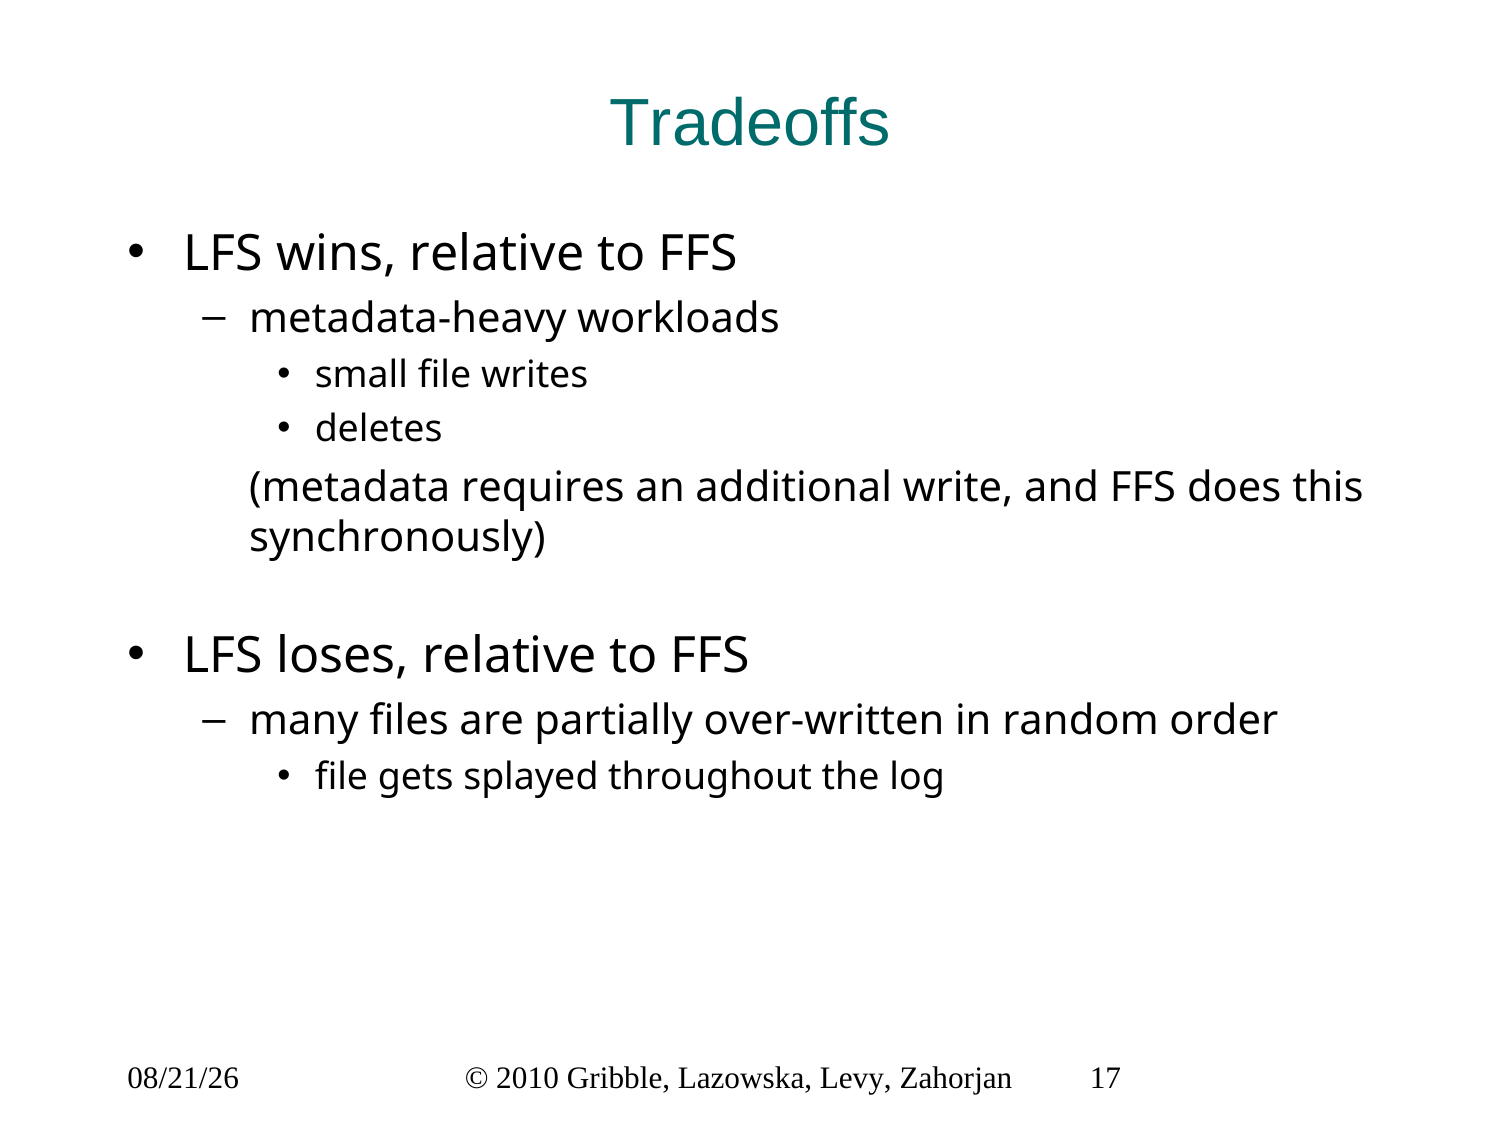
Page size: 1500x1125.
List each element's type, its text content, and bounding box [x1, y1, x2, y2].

title Tradeoffs [112, 62, 1388, 175]
list LFS wins, relative to FFS metadata-heavy workloads small file writes deletes (metadata requires an additional write, and FFS does this synchronously) LFS loses, relative to FFS many files are partially over-written in random order file gets splayed throughout the log [112, 212, 1388, 1025]
